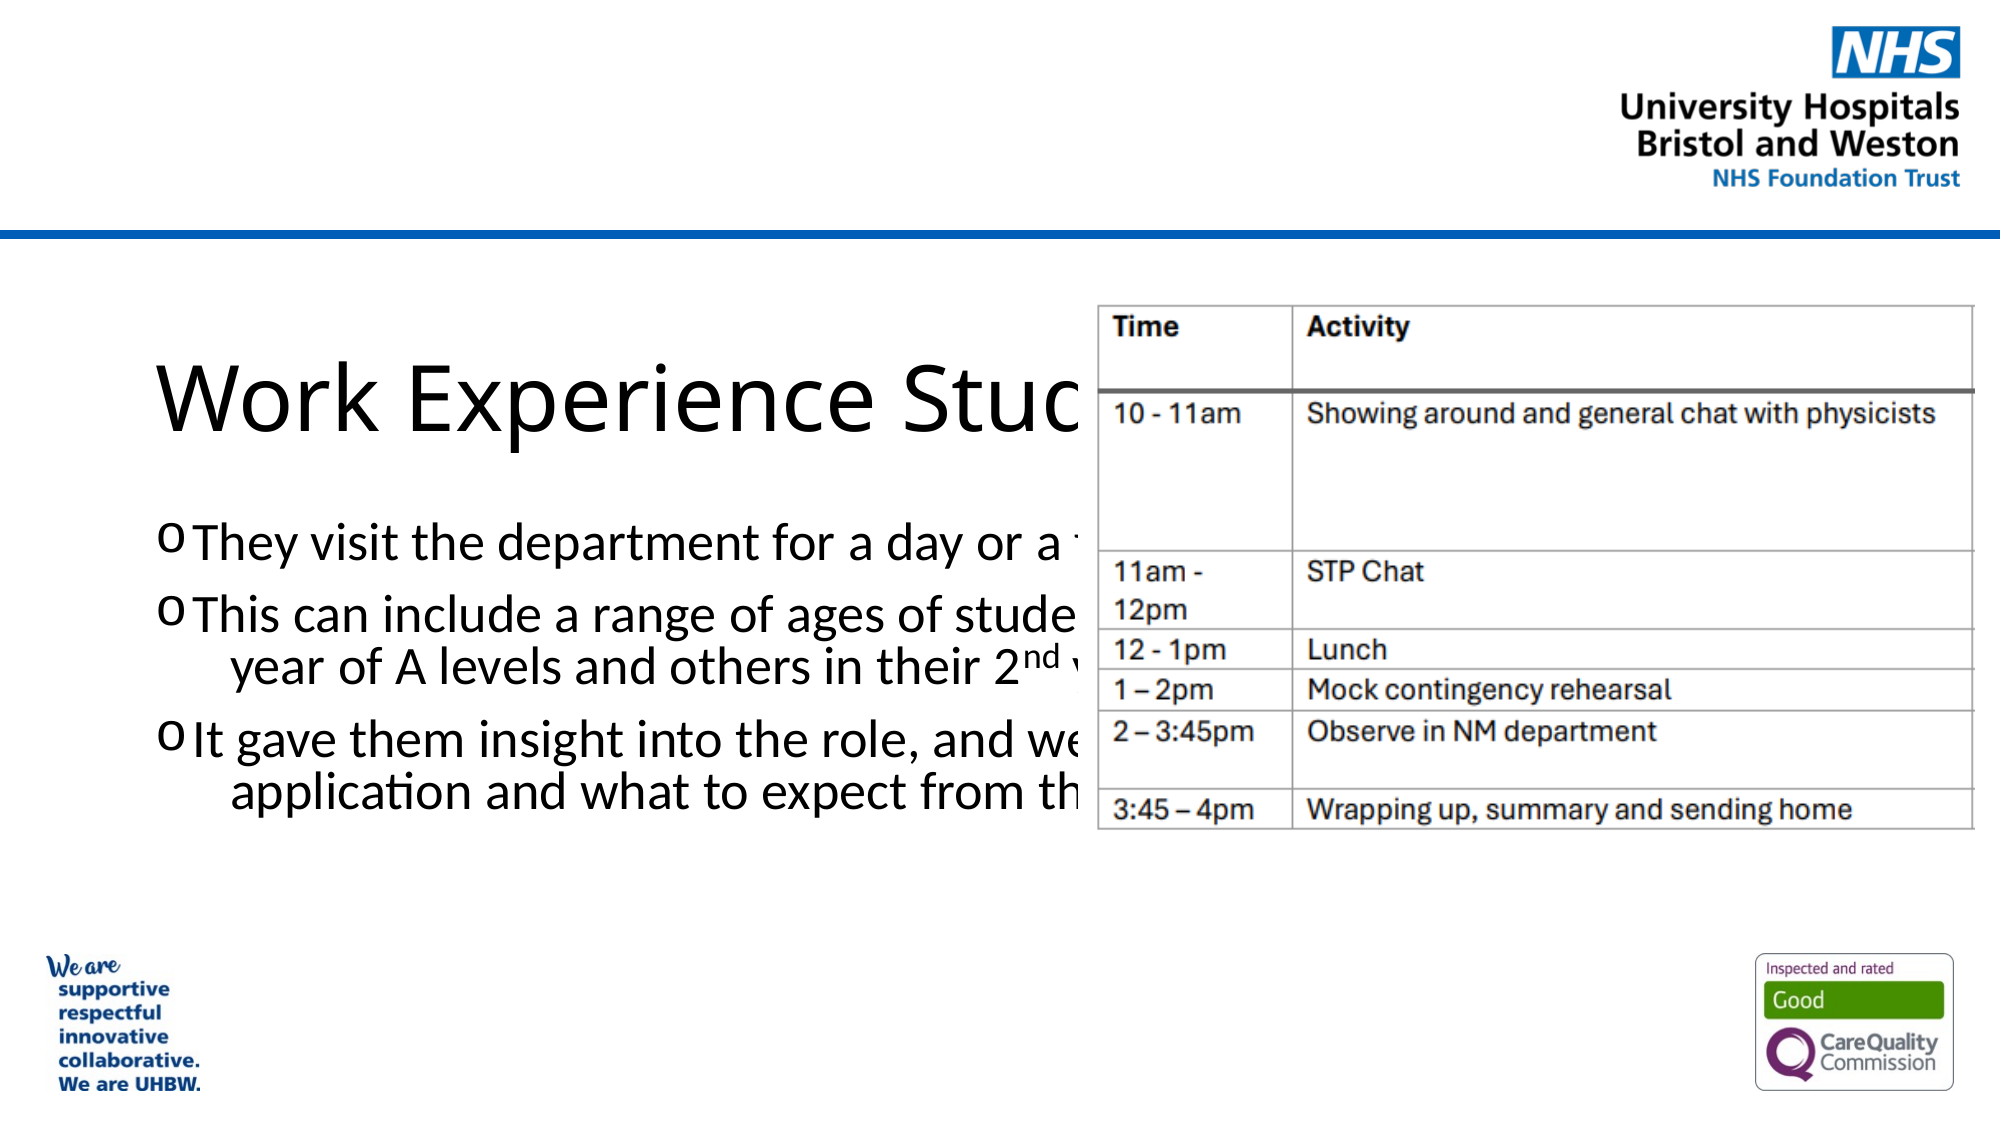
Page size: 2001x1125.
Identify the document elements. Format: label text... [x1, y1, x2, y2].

picture [1078, 288, 1975, 837]
list They visit the department for a day or a few days This can include a range of ages of students. We have had some in the first year of A levels and others in their 2nd year of a physics degree It gave them insight into the role, and we provided information on the STP application and what to expect from the programme [115, 345, 992, 961]
title Work Experience Students [112, 22, 989, 241]
